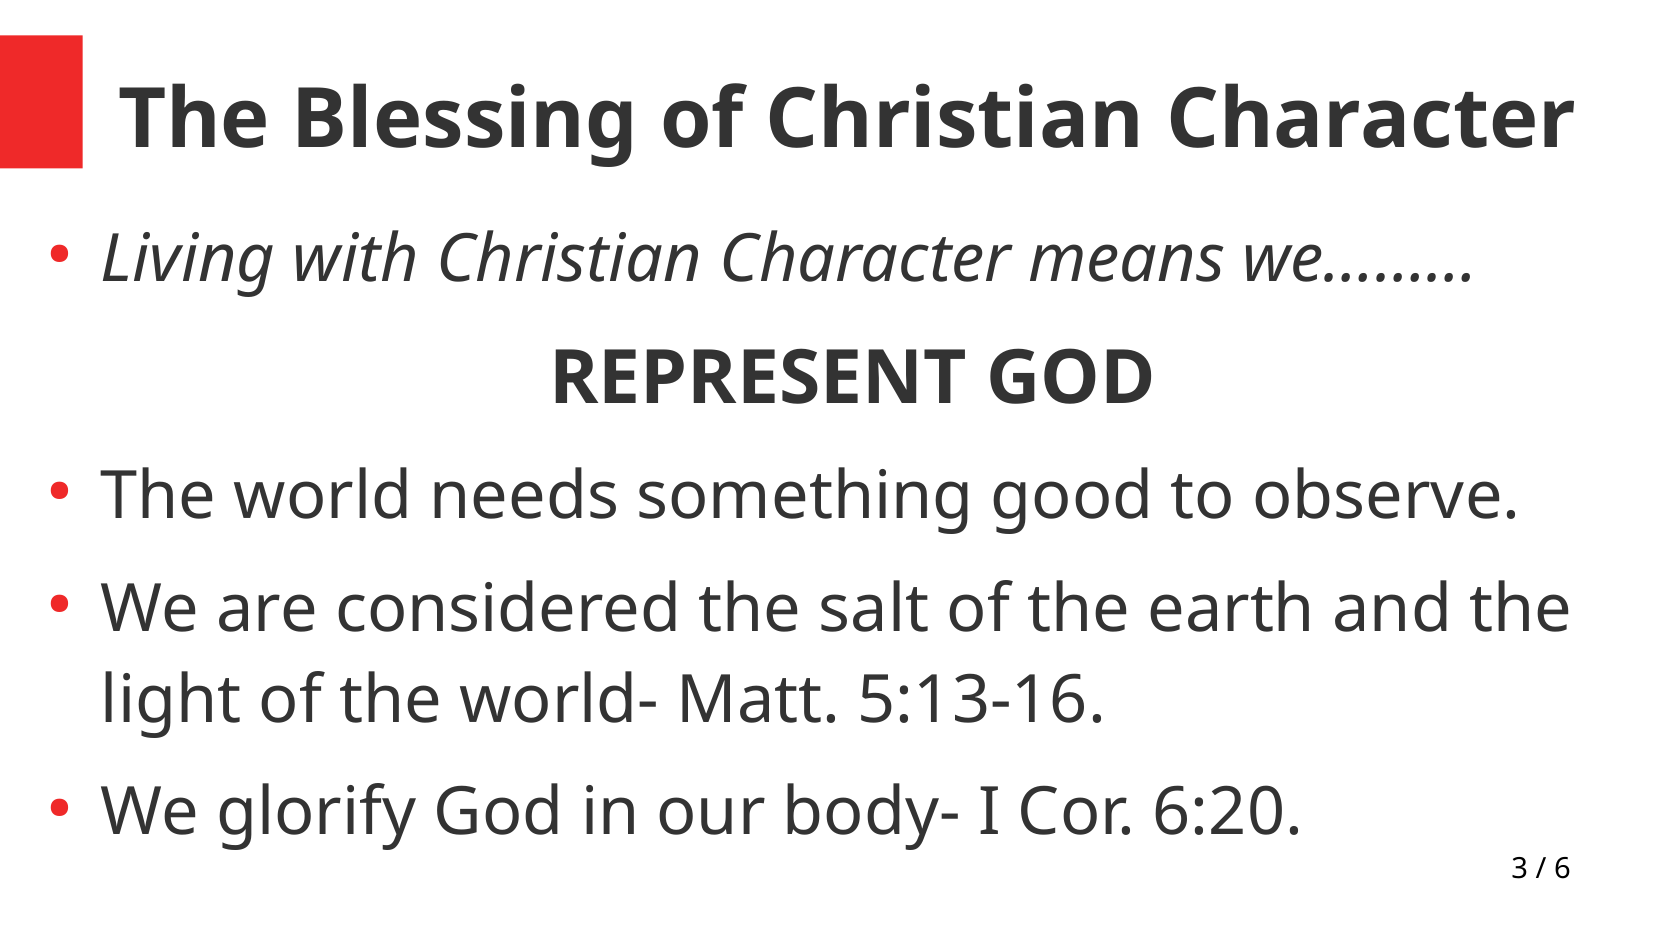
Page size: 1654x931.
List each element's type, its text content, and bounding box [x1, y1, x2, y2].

title The Blessing of Christian Character [118, 1, 1636, 228]
list Living with Christian Character means we……… REPRESENT GOD The world needs something good to observe. We are considered the salt of the earth and the light of the world- Matt. 5:13-16. We glorify God in our body- I Cor. 6:20. [30, 210, 1606, 901]
